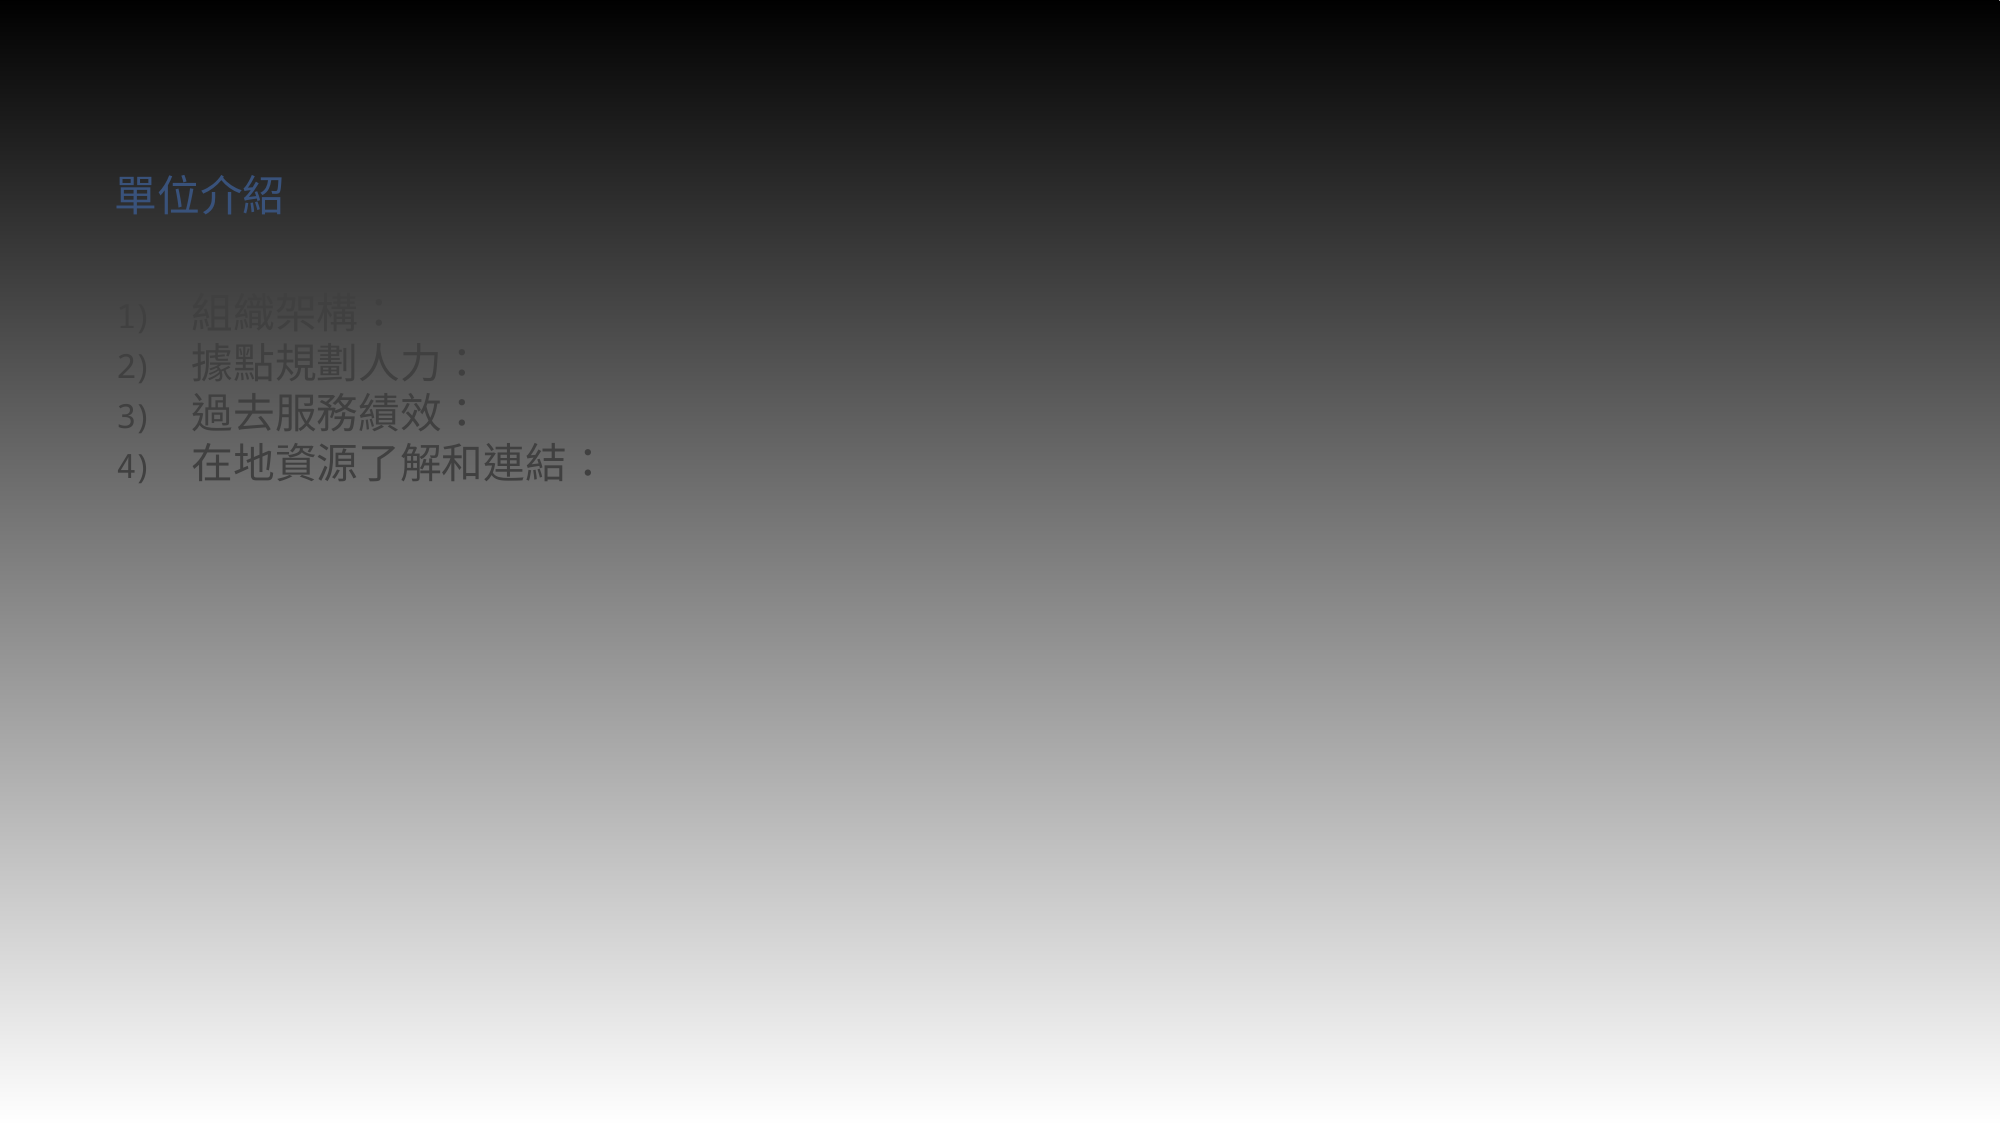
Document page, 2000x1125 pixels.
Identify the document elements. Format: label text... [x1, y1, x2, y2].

title 單位介紹 [99, 160, 750, 279]
list 組織架構： 據點規劃人力： 過去服務績效： 在地資源了解和連結： [101, 278, 752, 480]
